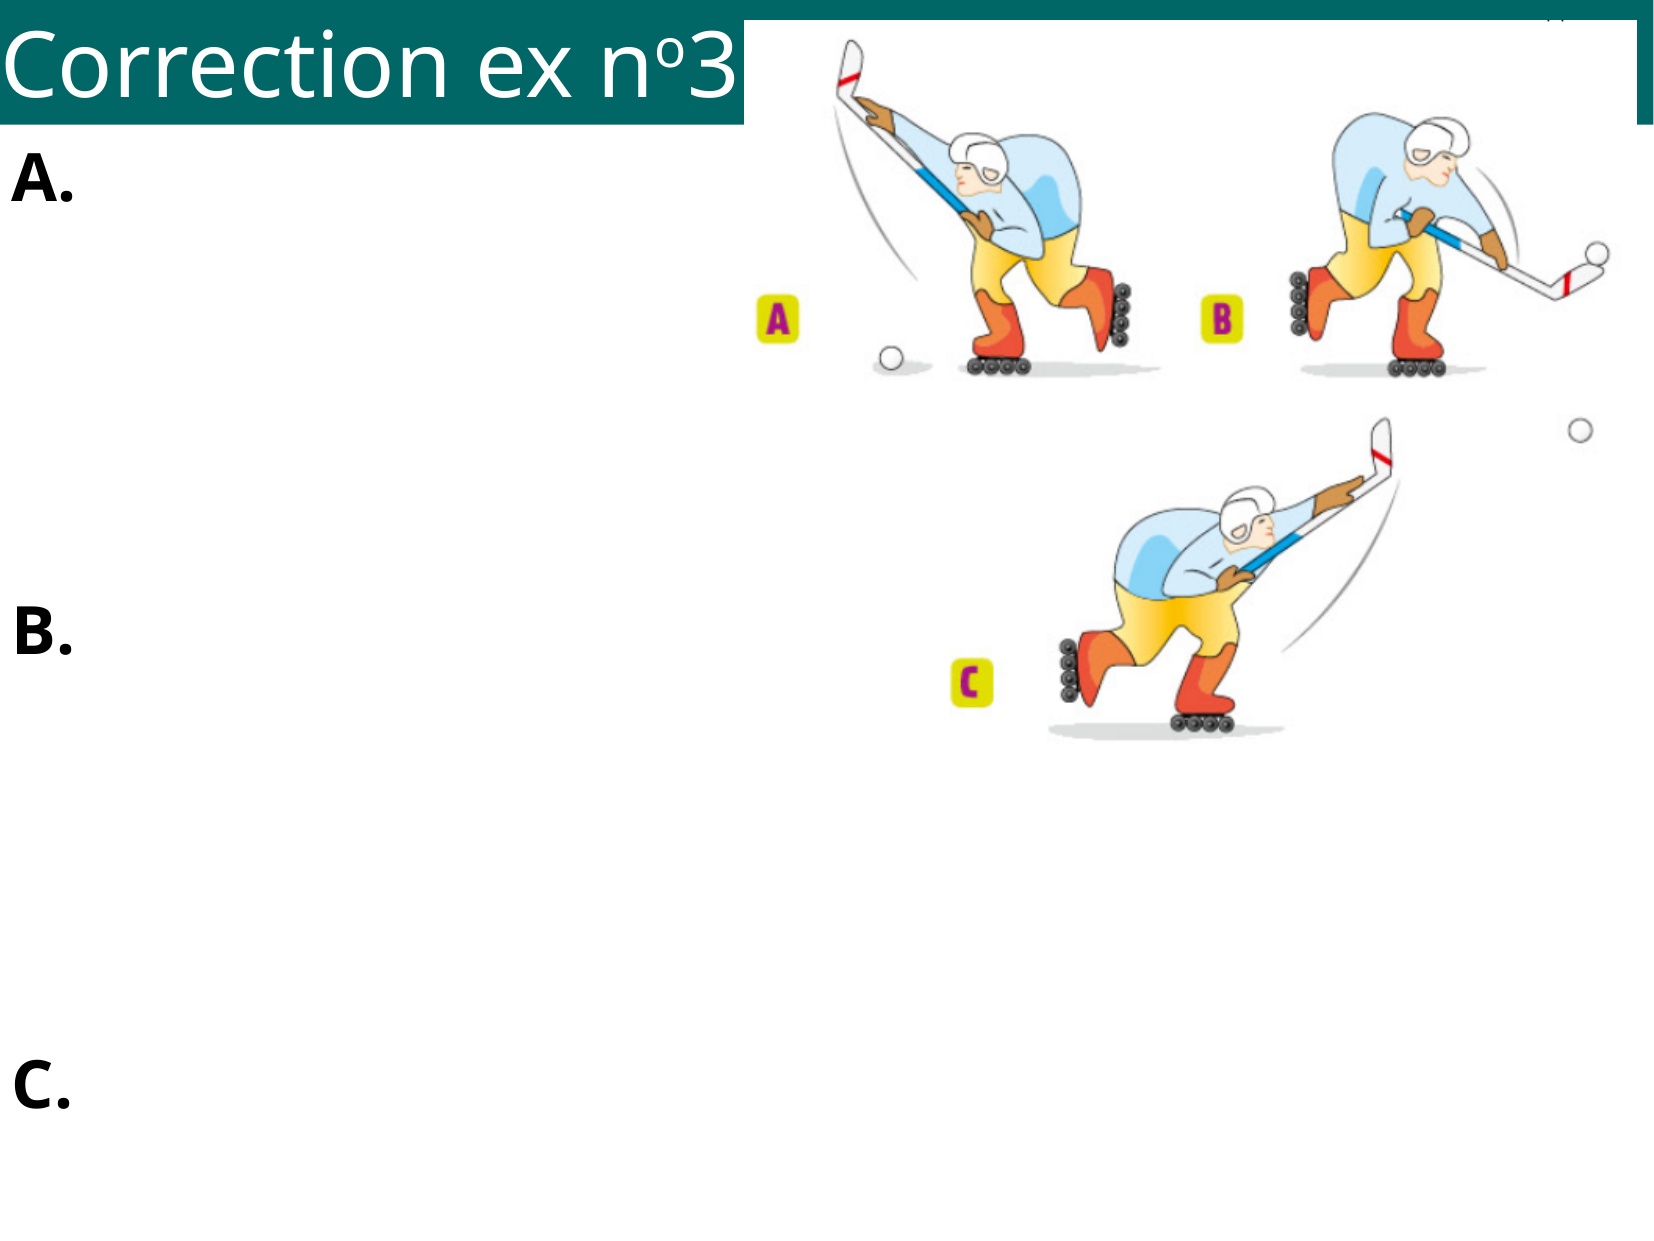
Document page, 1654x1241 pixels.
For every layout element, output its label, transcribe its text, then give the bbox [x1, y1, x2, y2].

subtitle A. B. C. [11, 129, 1642, 1229]
picture [936, 409, 1619, 756]
title Correction ex no3 [0, 8, 1654, 116]
picture [744, 20, 1637, 402]
